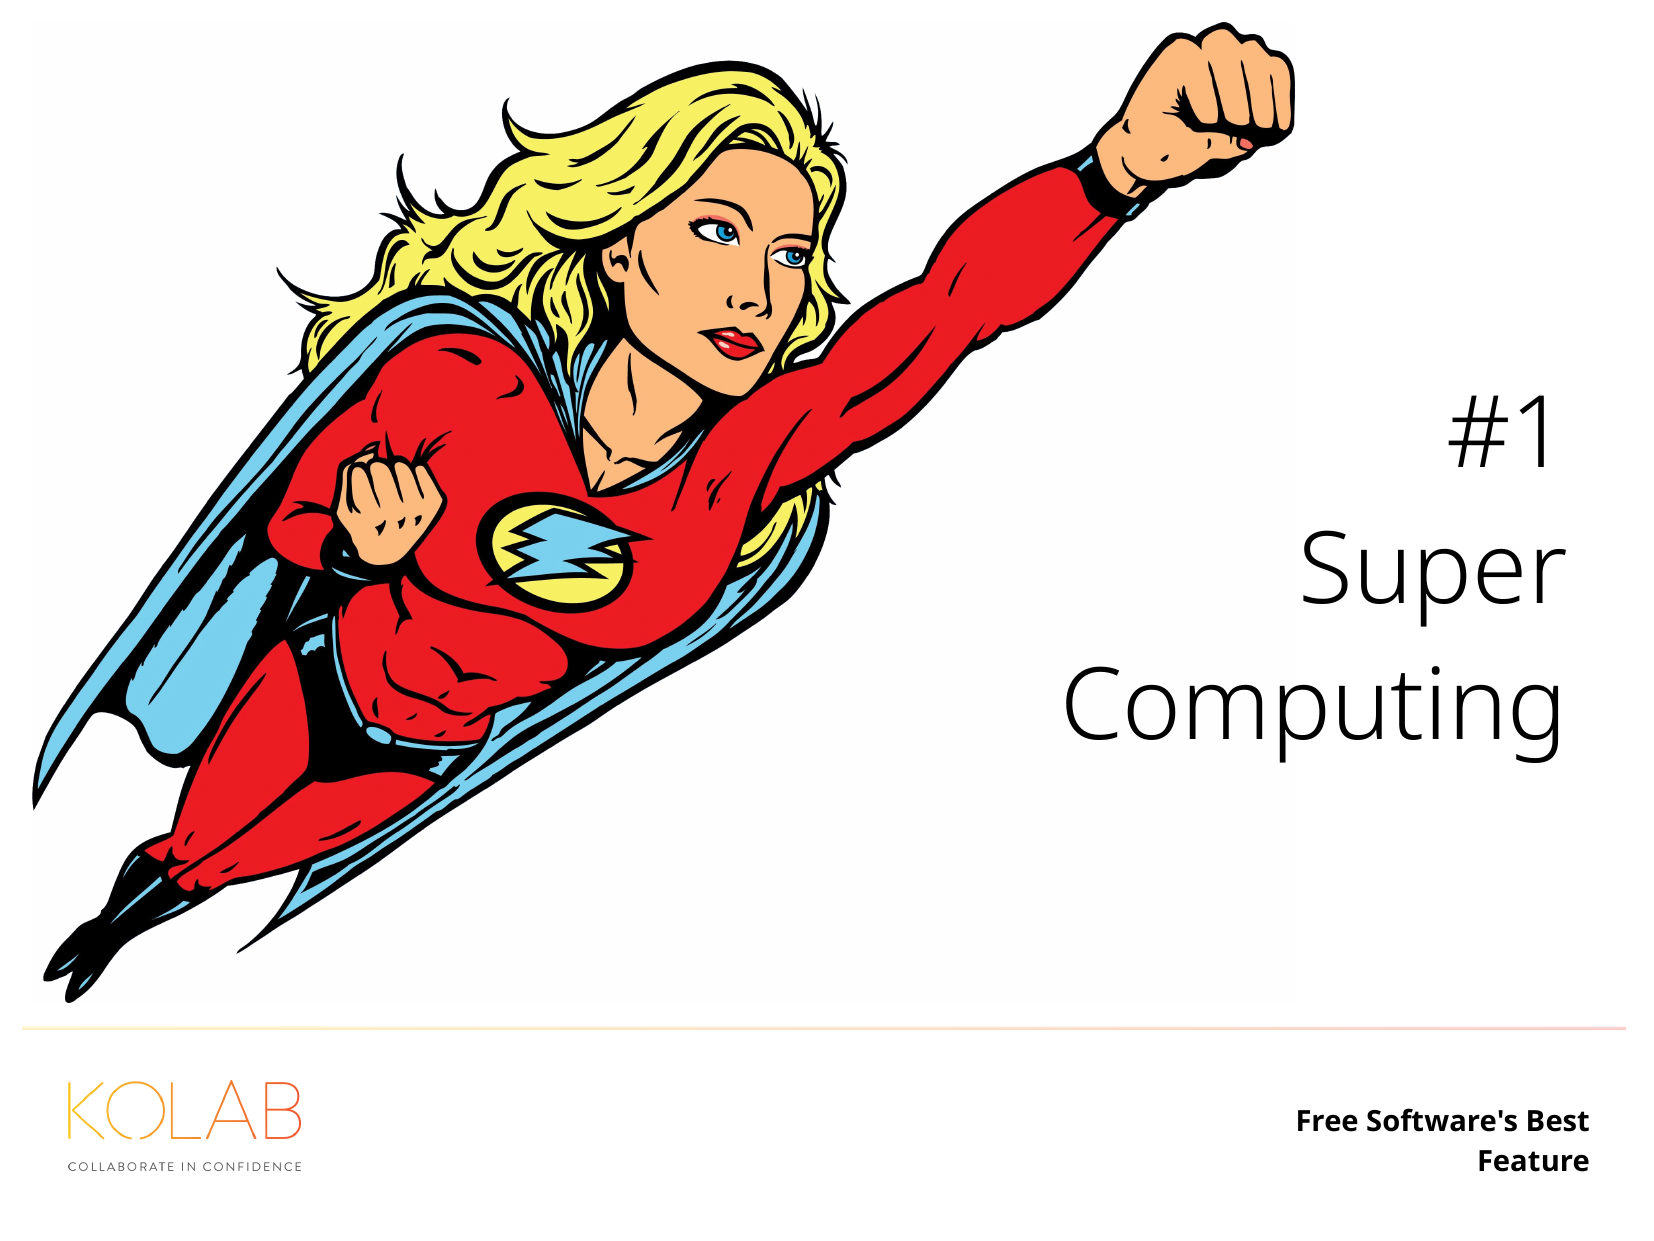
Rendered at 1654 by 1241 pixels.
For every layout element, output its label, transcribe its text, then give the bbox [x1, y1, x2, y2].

picture [22, 1023, 1626, 1030]
picture [32, 22, 1295, 1003]
title #1 Super Computing [79, 390, 1568, 740]
picture [68, 1080, 301, 1171]
